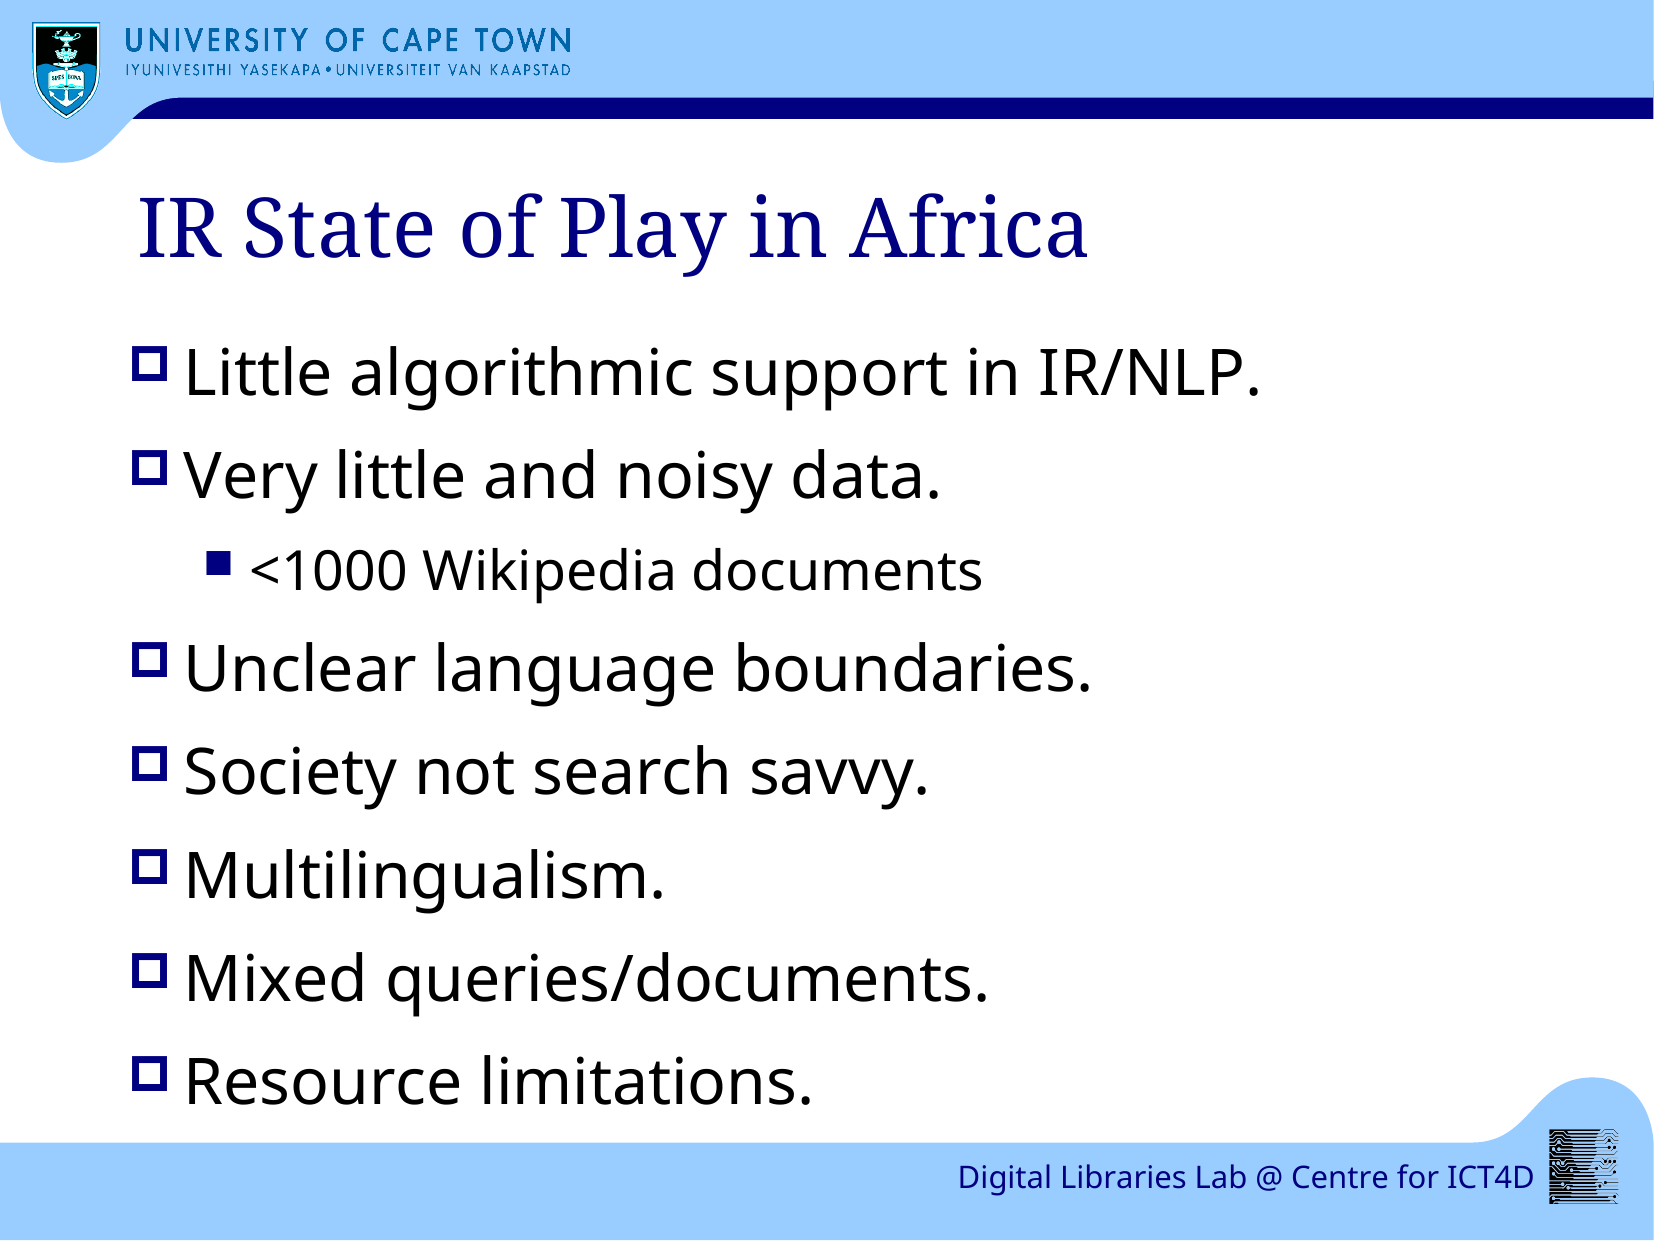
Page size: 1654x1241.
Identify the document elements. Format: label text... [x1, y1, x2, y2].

title IR State of Play in Africa [137, 155, 1598, 296]
picture [32, 22, 101, 120]
picture [1549, 1129, 1619, 1204]
list Little algorithmic support in IR/NLP. Very little and noisy data. <1000 Wikipedia documents Unclear language boundaries. Society not search savvy. Multilingualism. Mixed queries/documents. Resource limitations. [128, 326, 1597, 1050]
picture [122, 25, 573, 78]
